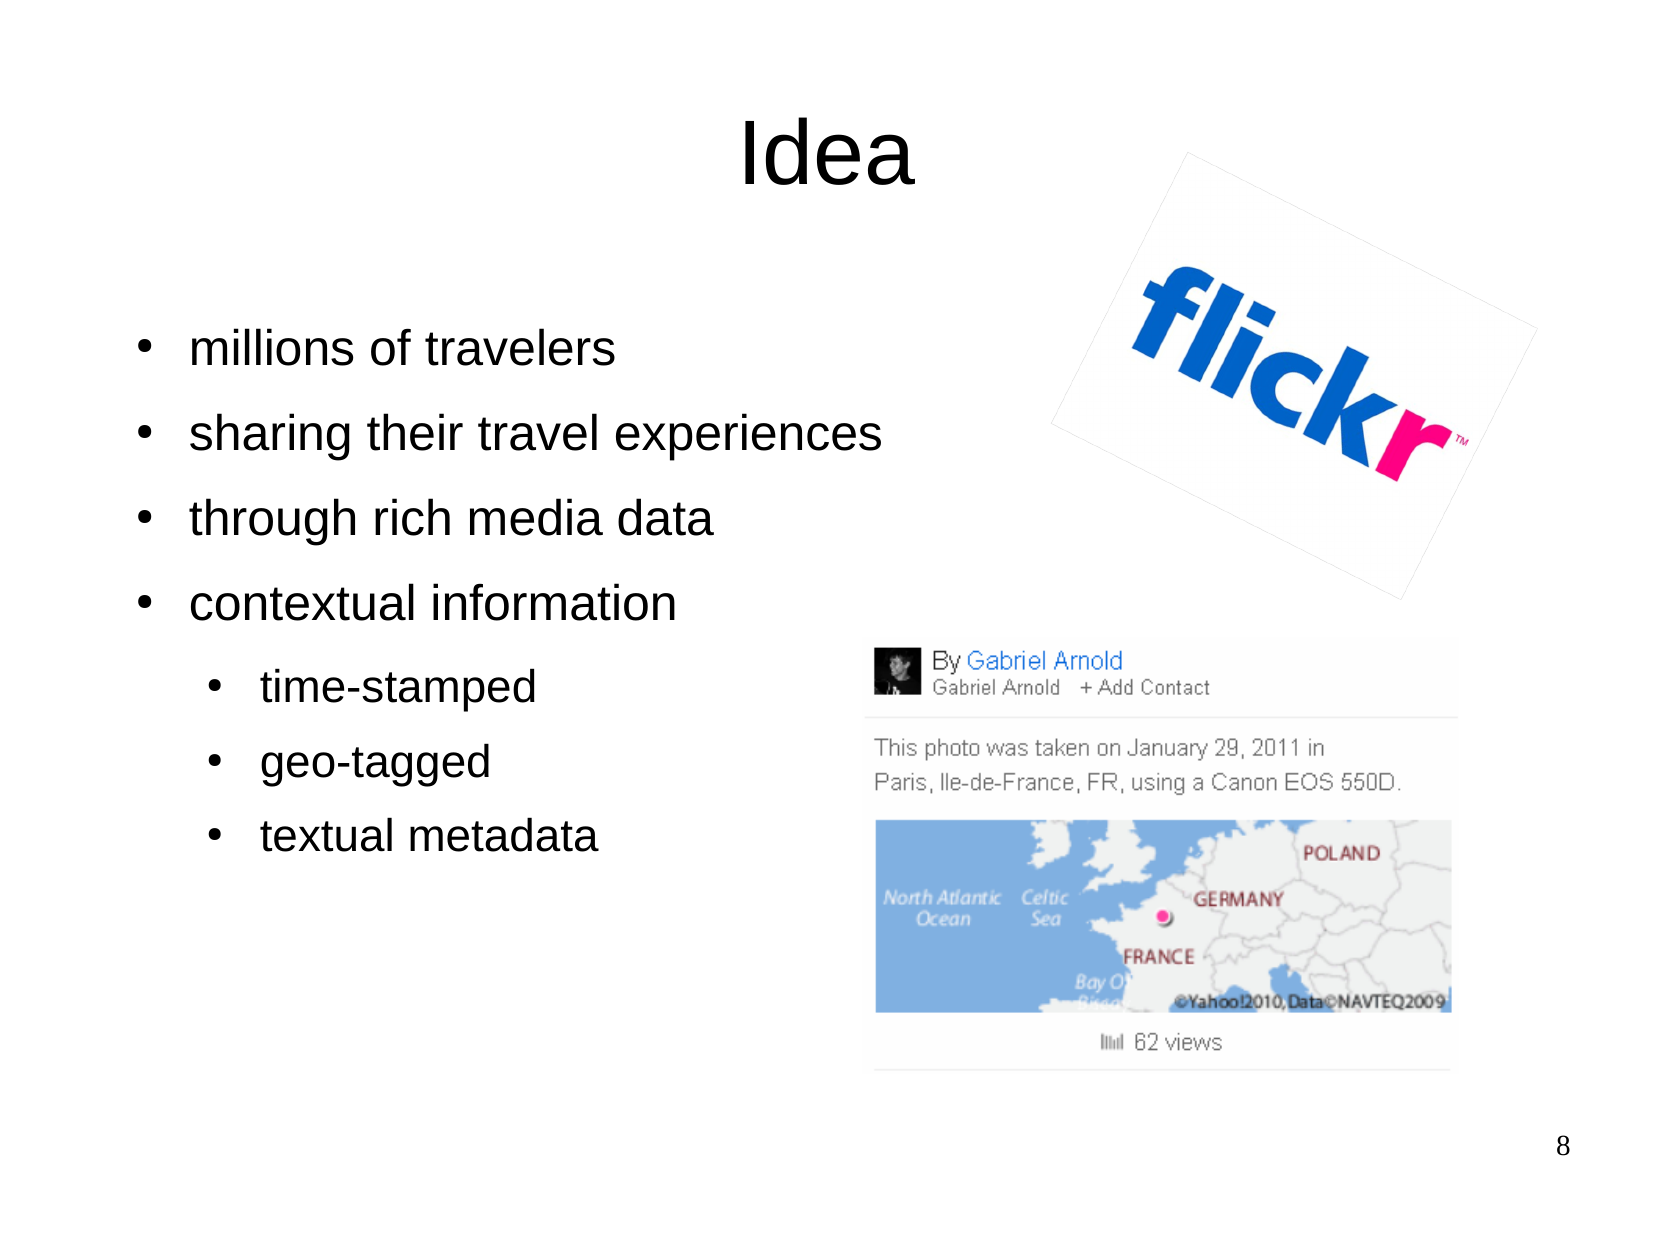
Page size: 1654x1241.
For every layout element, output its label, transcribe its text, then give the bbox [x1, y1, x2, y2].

picture [1050, 151, 1538, 601]
picture [862, 637, 1466, 1074]
title Idea [82, 49, 1571, 257]
list millions of travelers sharing their travel experiences through rich media data contextual information time-stamped geo-tagged textual metadata [118, 319, 1571, 945]
